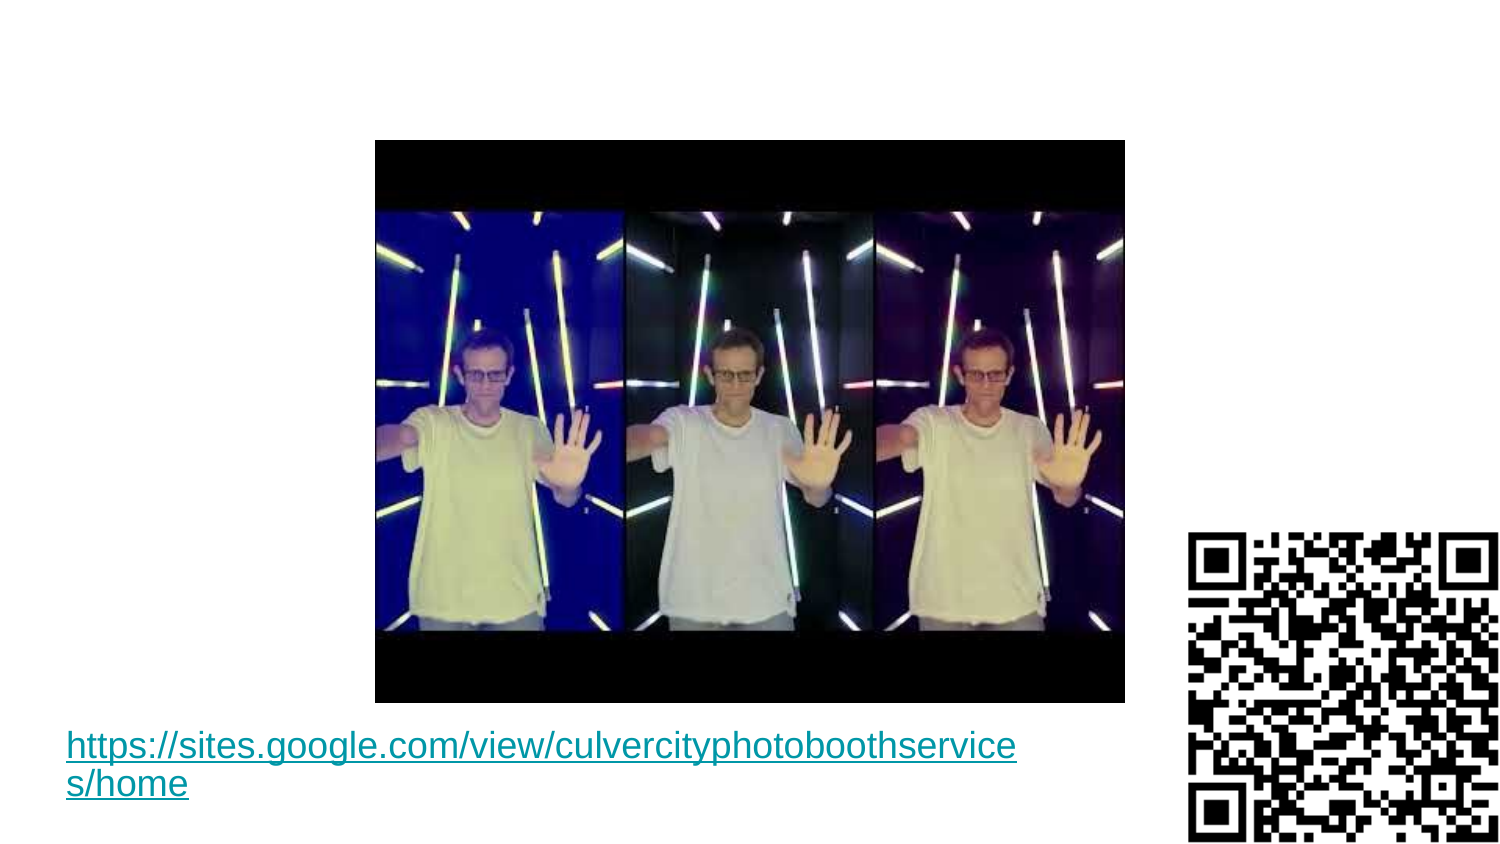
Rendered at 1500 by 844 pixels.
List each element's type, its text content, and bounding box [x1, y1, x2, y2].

picture [1187, 531, 1500, 844]
picture [375, 140, 1125, 704]
list https://sites.google.com/view/culvercityphotoboothservices/home [51, 694, 1036, 794]
